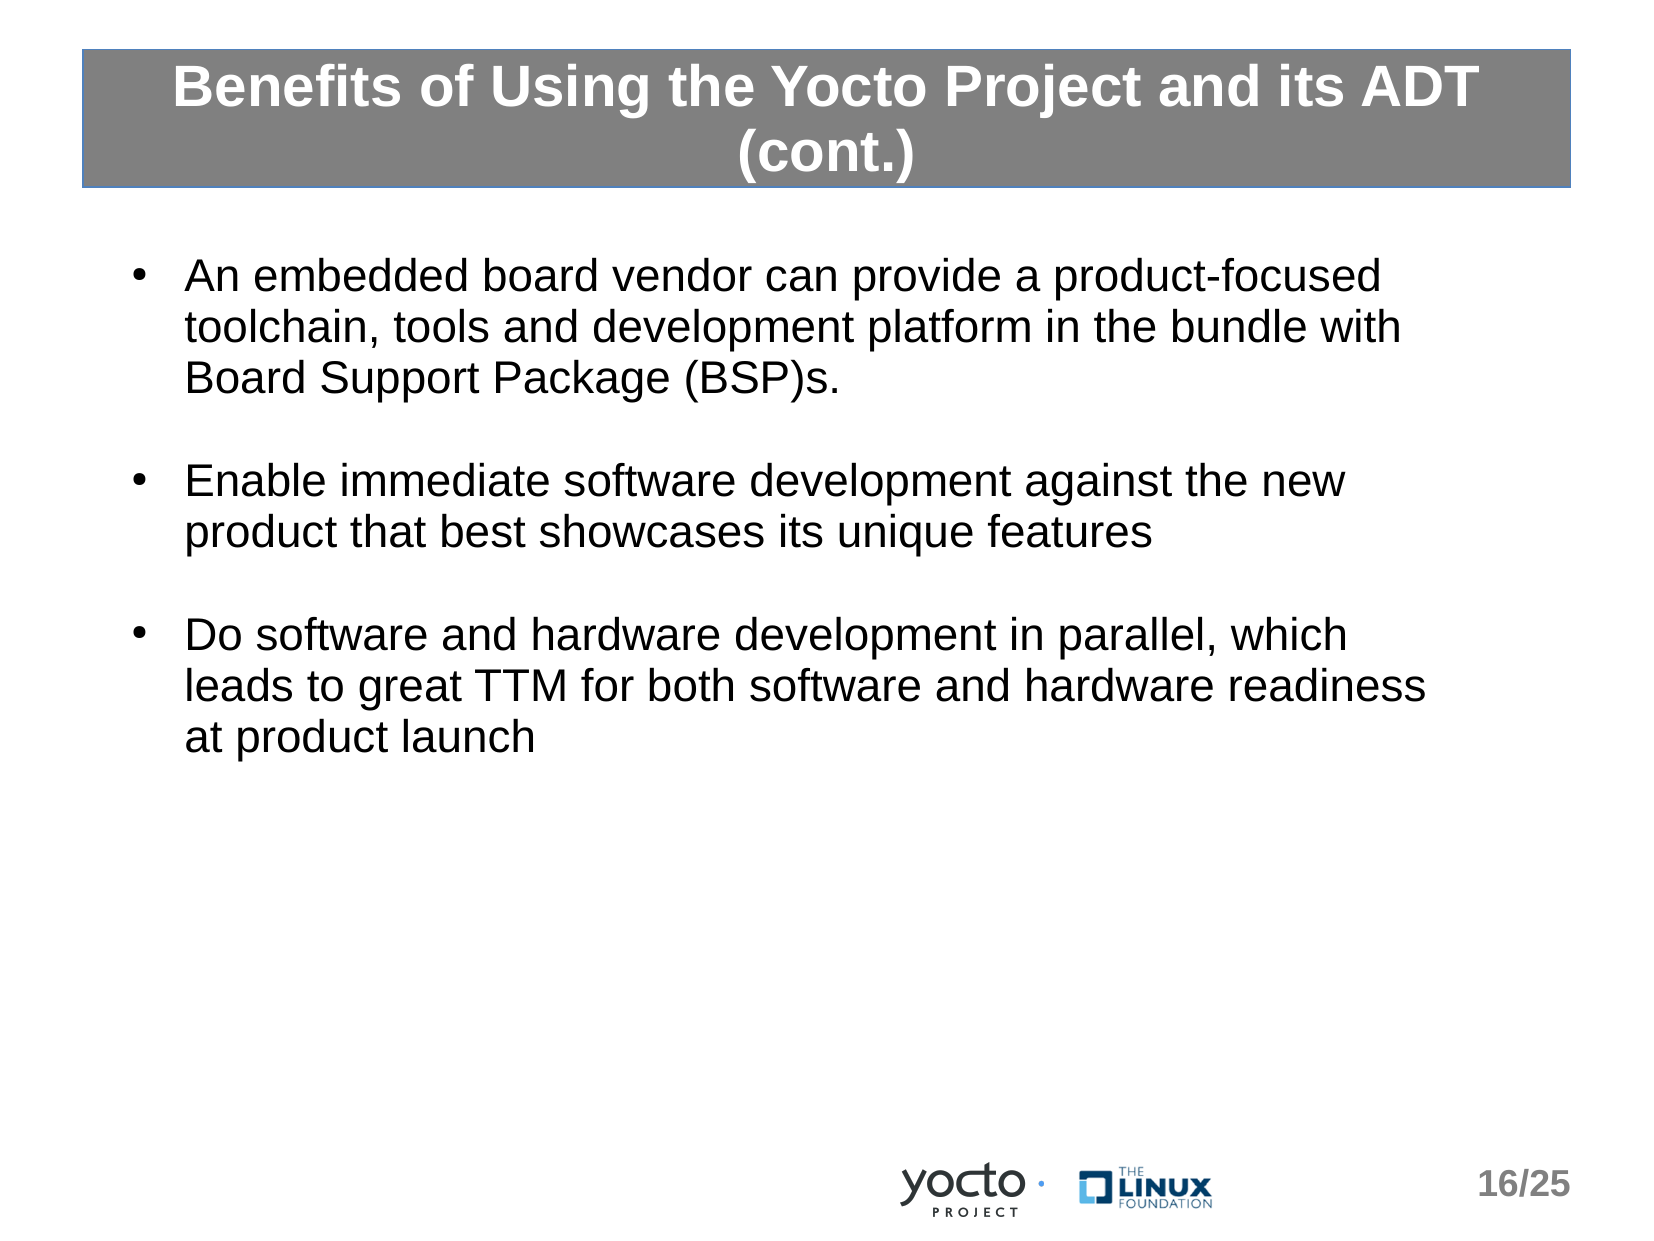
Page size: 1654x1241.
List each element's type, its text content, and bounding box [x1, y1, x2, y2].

picture [1075, 1162, 1215, 1211]
picture [900, 1162, 1044, 1217]
text_box An embedded board vendor can provide a product-focused toolchain, tools and development platform in the bundle with Board Support Package (BSP)s. Enable immediate software development against the new product that best showcases its unique features Do software and hardware development in parallel, which leads to great TTM for both software and hardware readiness at product launch [98, 242, 1461, 768]
title Benefits of Using the Yocto Project and its ADT (cont.) [82, 49, 1571, 188]
